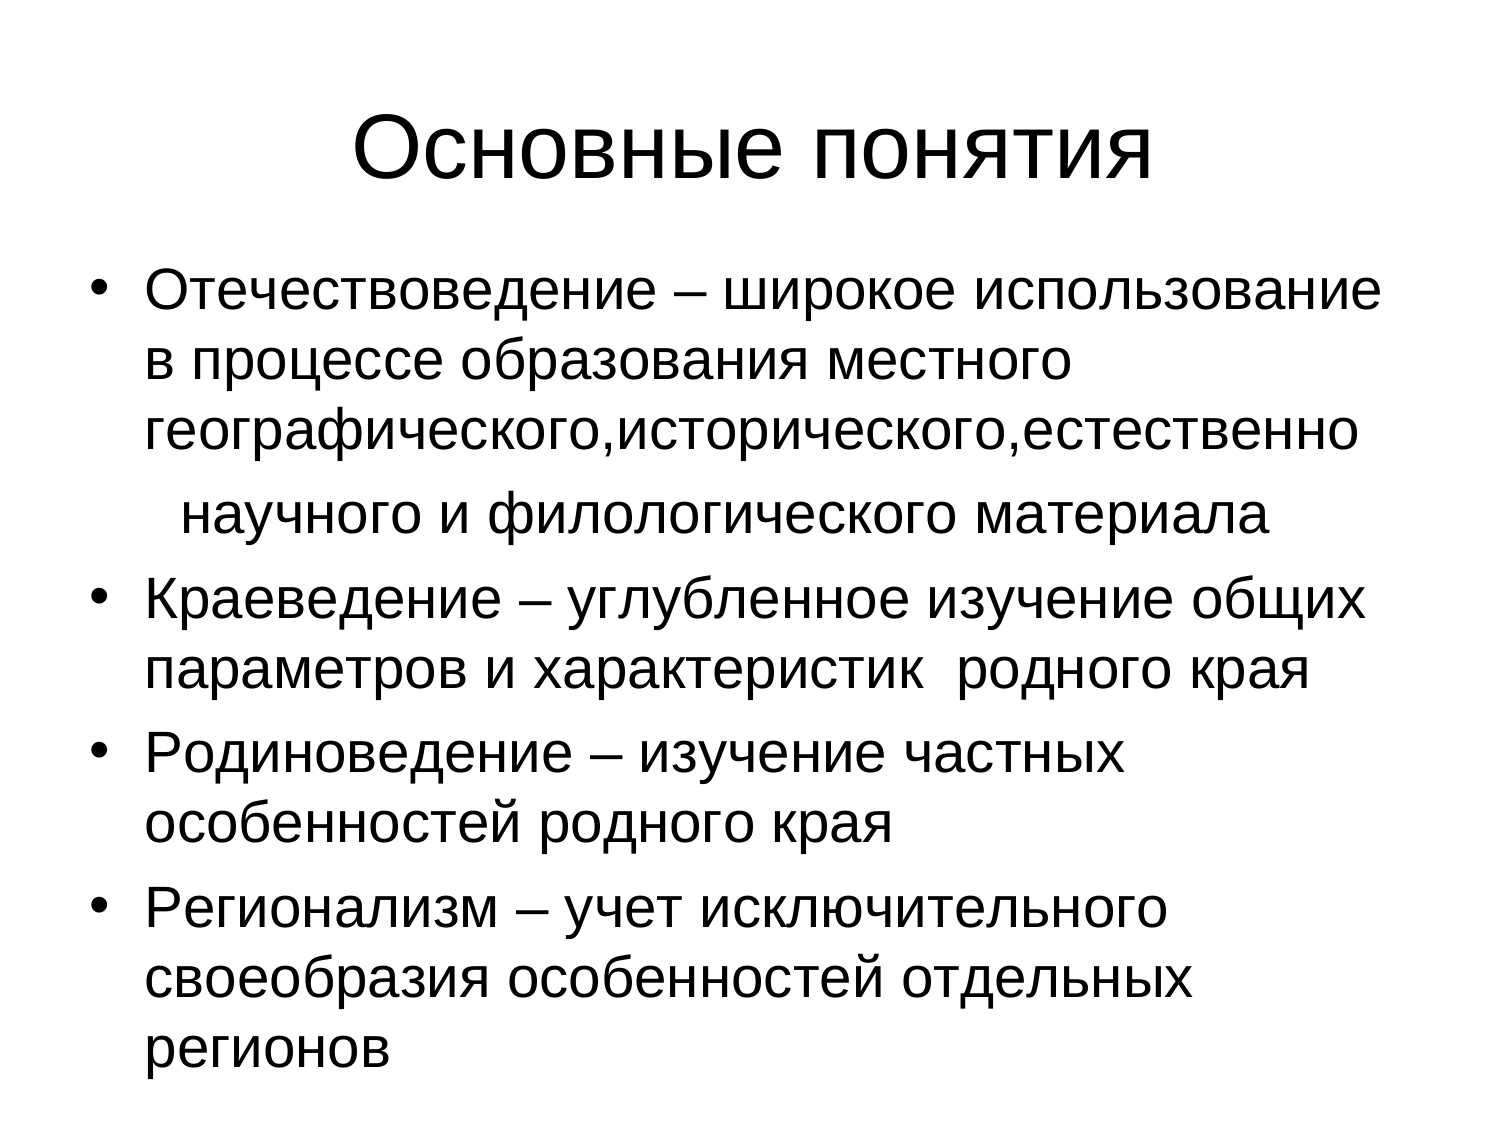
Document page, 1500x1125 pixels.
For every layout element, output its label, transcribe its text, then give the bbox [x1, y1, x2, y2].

title Основные понятия [83, 79, 1424, 205]
list Отечествоведение – широкое использование в процессе образования местного географического,исторического,естественно научного и филологического материала Краеведение – углубленное изучение общих параметров и характеристик родного края Родиноведение – изучение частных особенностей родного края Регионализм – учет исключительного своеобразия особенностей отдельных регионов [75, 243, 1426, 1087]
